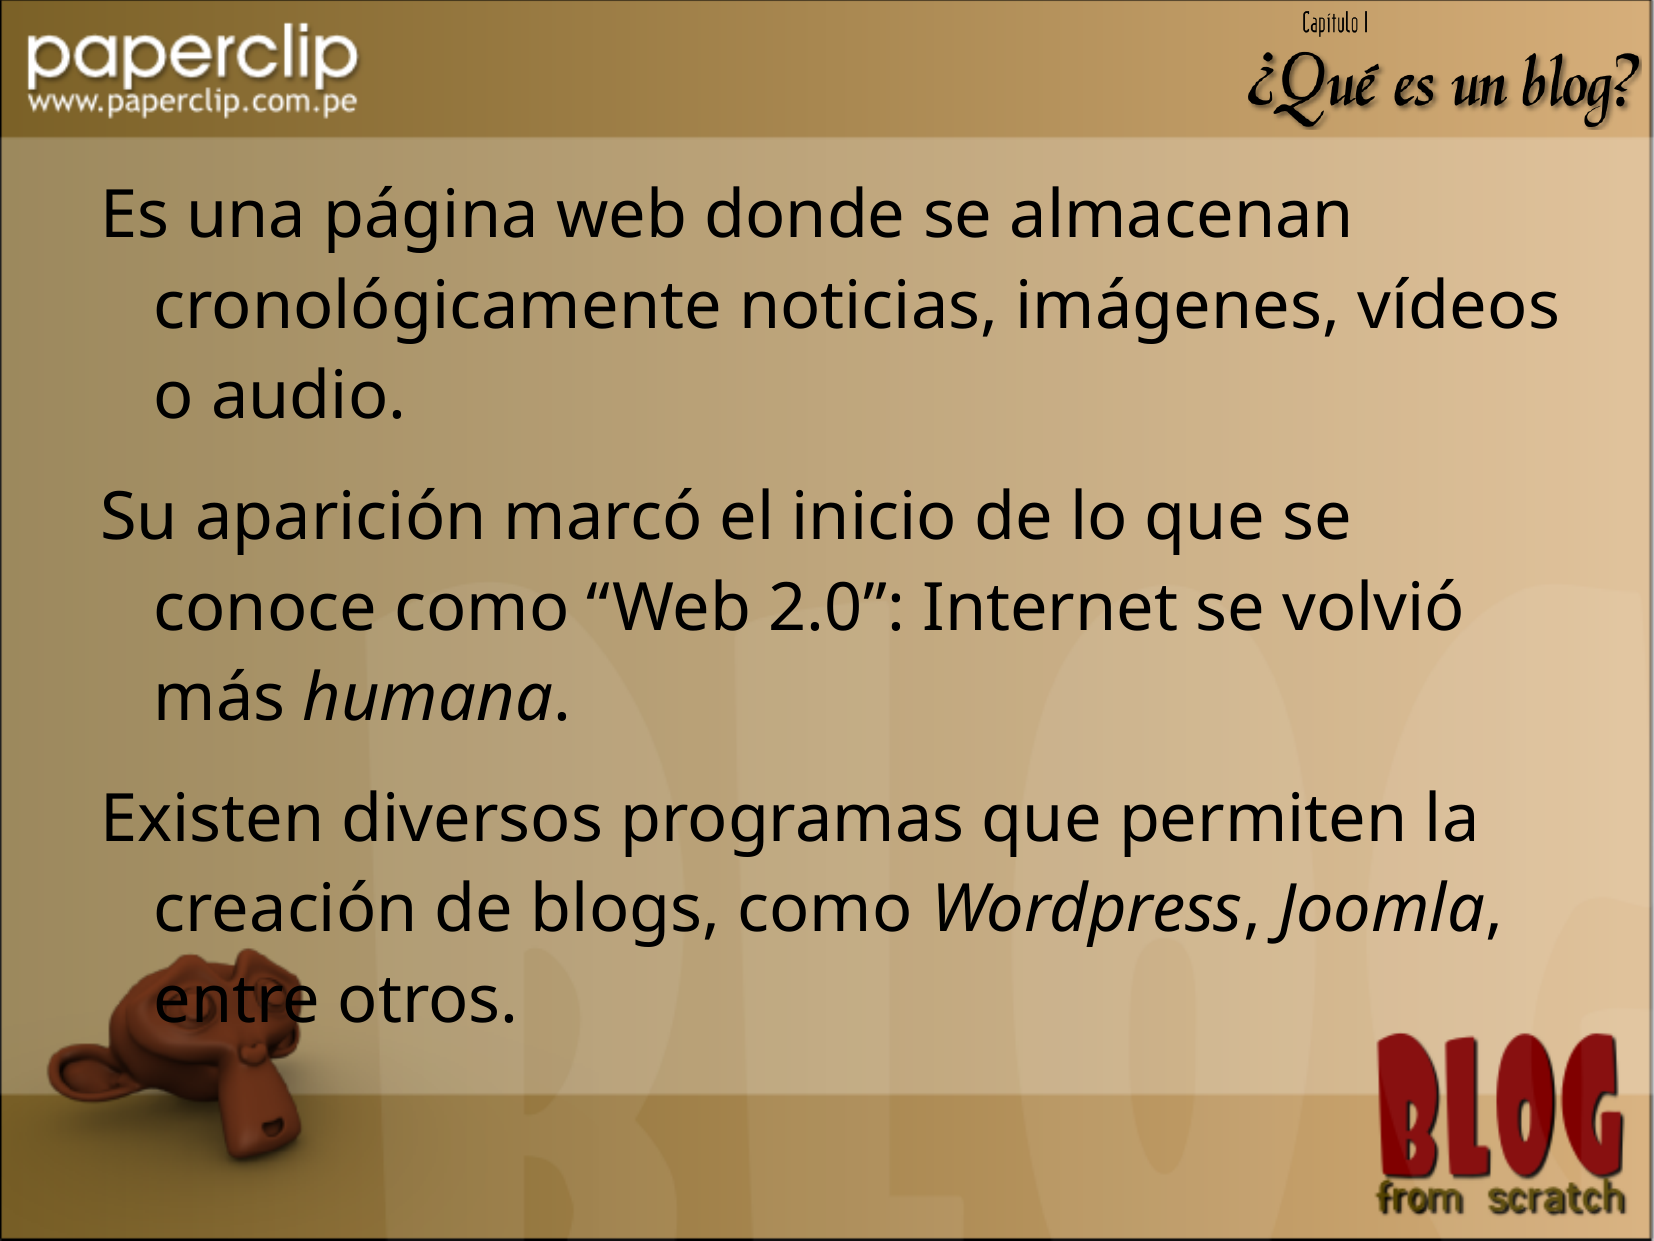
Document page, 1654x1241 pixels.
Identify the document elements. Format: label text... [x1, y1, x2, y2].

list Es una página web donde se almacenan cronológicamente noticias, imágenes, vídeos o audio. Su aparición marcó el inicio de lo que se conoce como “Web 2.0”: Internet se volvió más humana. Existen diversos programas que permiten la creación de blogs, como Wordpress, Joomla, entre otros. [82, 166, 1571, 1010]
picture [0, 0, 1654, 1241]
